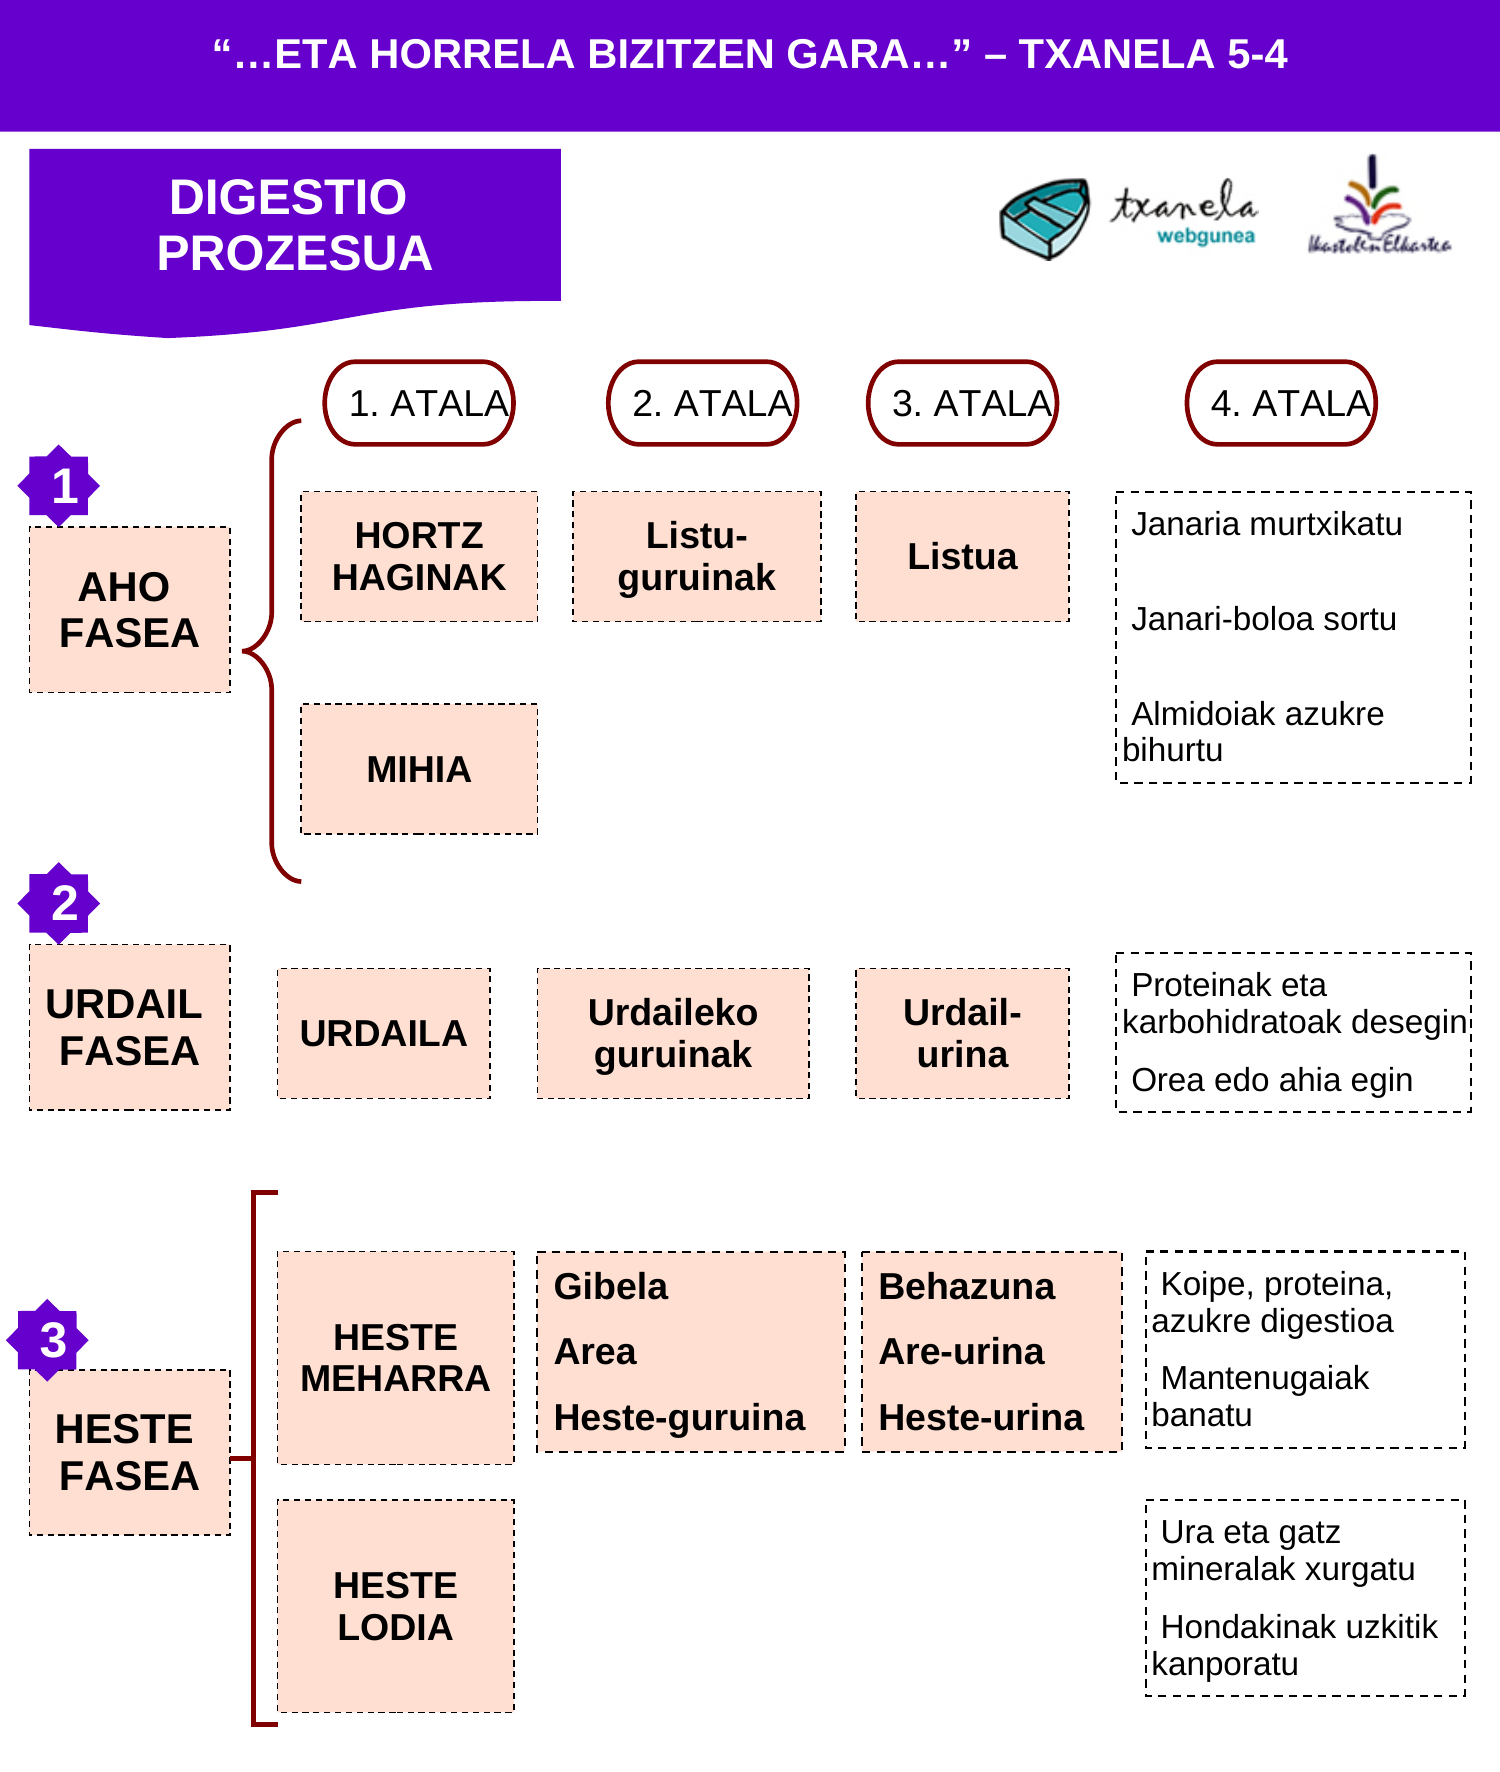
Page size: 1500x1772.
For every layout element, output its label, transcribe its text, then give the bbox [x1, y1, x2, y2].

text_box HESTE FASEA [29, 1369, 231, 1536]
text_box Listua [856, 491, 1069, 622]
text_box Gibela Area Heste-guruina [537, 1251, 845, 1452]
text_box MIHIA [301, 704, 538, 835]
picture [1305, 153, 1458, 258]
text_box HORTZ HAGINAK [301, 491, 538, 622]
text_box 2 [17, 862, 101, 945]
text_box 2. ATALA [608, 361, 798, 445]
text_box Behazuna Are-urina Heste-urina [861, 1251, 1123, 1452]
picture [998, 177, 1259, 261]
text_box 3. ATALA [868, 361, 1058, 445]
text_box Urdaileko guruinak [537, 968, 810, 1099]
text_box Listu-guruinak [572, 491, 821, 622]
text_box Urdail- urina [856, 968, 1069, 1099]
text_box 1. ATALA [324, 361, 514, 445]
text_box 3 [5, 1298, 89, 1382]
text_box URDAILA [277, 968, 491, 1099]
text_box HESTE LODIA [277, 1499, 514, 1713]
text_box “…ETA HORRELA BIZITZEN GARA…” – TXANELA 5-4 [0, 0, 1500, 132]
text_box URDAIL FASEA [29, 944, 231, 1111]
text_box DIGESTIO PROZESUA [29, 148, 561, 339]
text_box 4. ATALA [1186, 361, 1376, 445]
text_box Koipe, proteina, azukre digestioa Mantenugaiak banatu [1145, 1251, 1465, 1448]
text_box Ura eta gatz mineralak xurgatu Hondakinak uzkitik kanporatu [1145, 1499, 1465, 1696]
text_box Janaria murtxikatu Janari-boloa sortu Almidoiak azukre bihurtu [1116, 491, 1471, 783]
text_box HESTE MEHARRA [277, 1251, 514, 1465]
text_box Proteinak eta karbohidratoak desegin Orea edo ahia egin [1116, 952, 1471, 1112]
title AHO FASEA [29, 527, 231, 693]
text_box 1 [17, 444, 101, 528]
